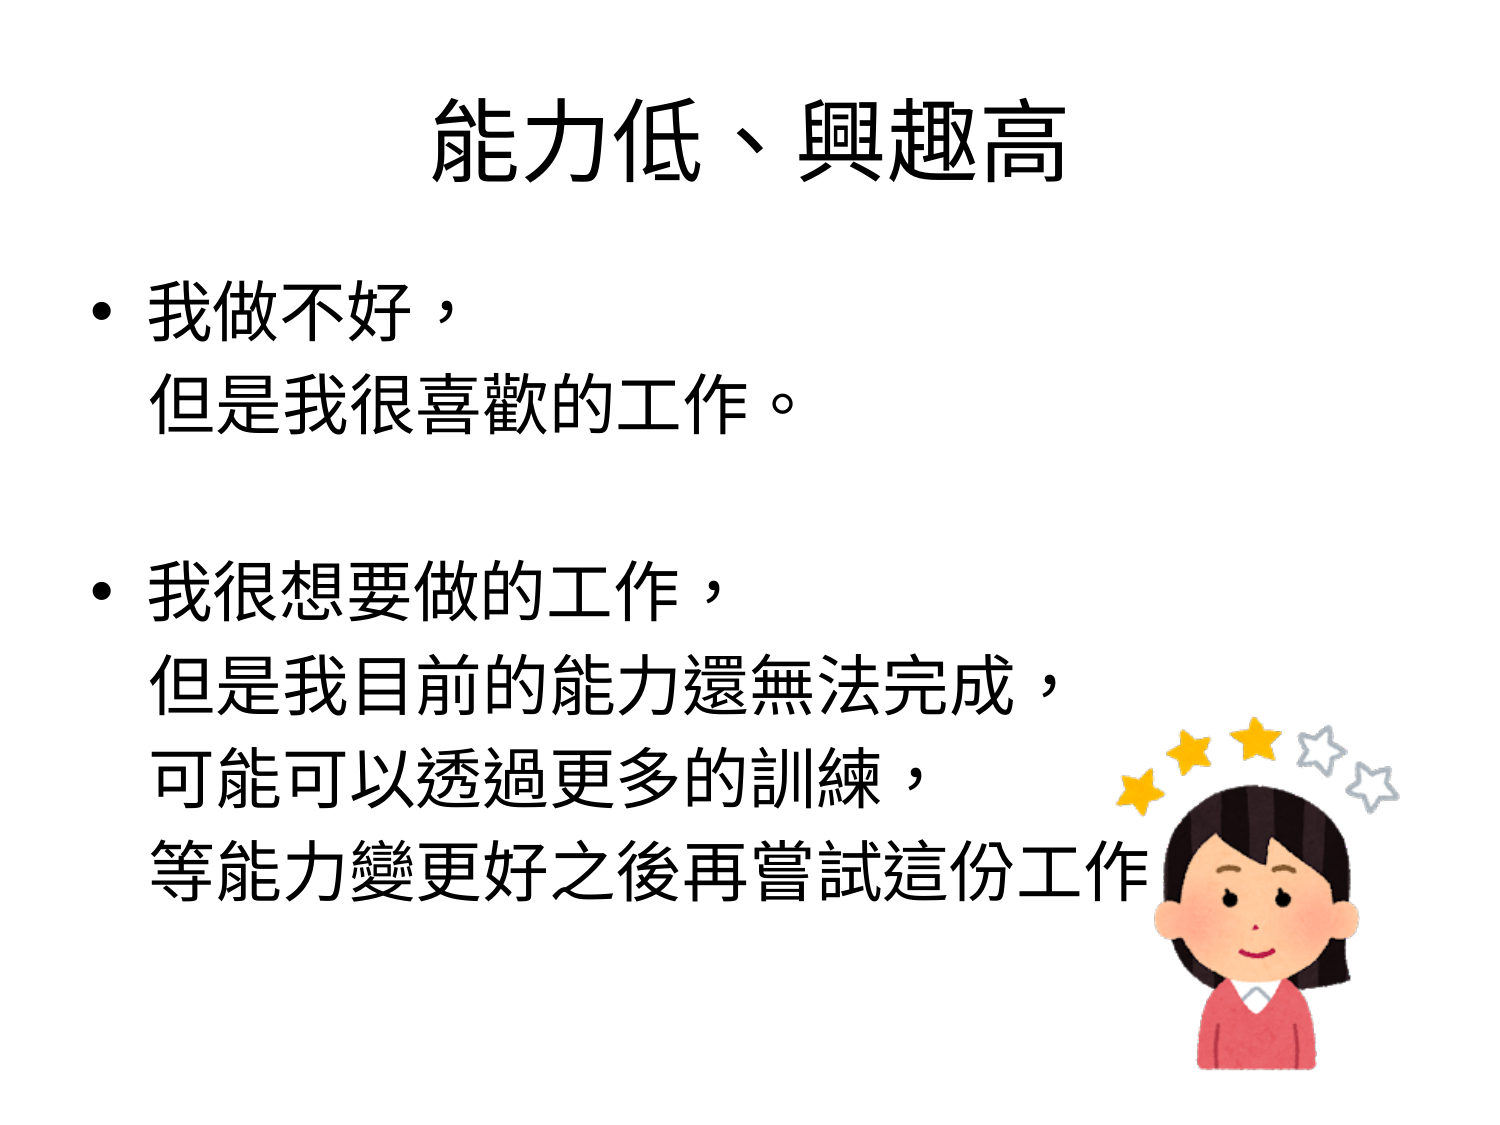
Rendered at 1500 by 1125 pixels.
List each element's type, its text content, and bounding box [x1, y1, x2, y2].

picture [1104, 704, 1412, 1087]
title 能力低、興趣高 [75, 45, 1425, 233]
list 我做不好， 但是我很喜歡的工作。 我很想要做的工作， 但是我目前的能力還無法完成， 可能可以透過更多的訓練， 等能力變更好之後再嘗試這份工作。 [75, 262, 1425, 1005]
